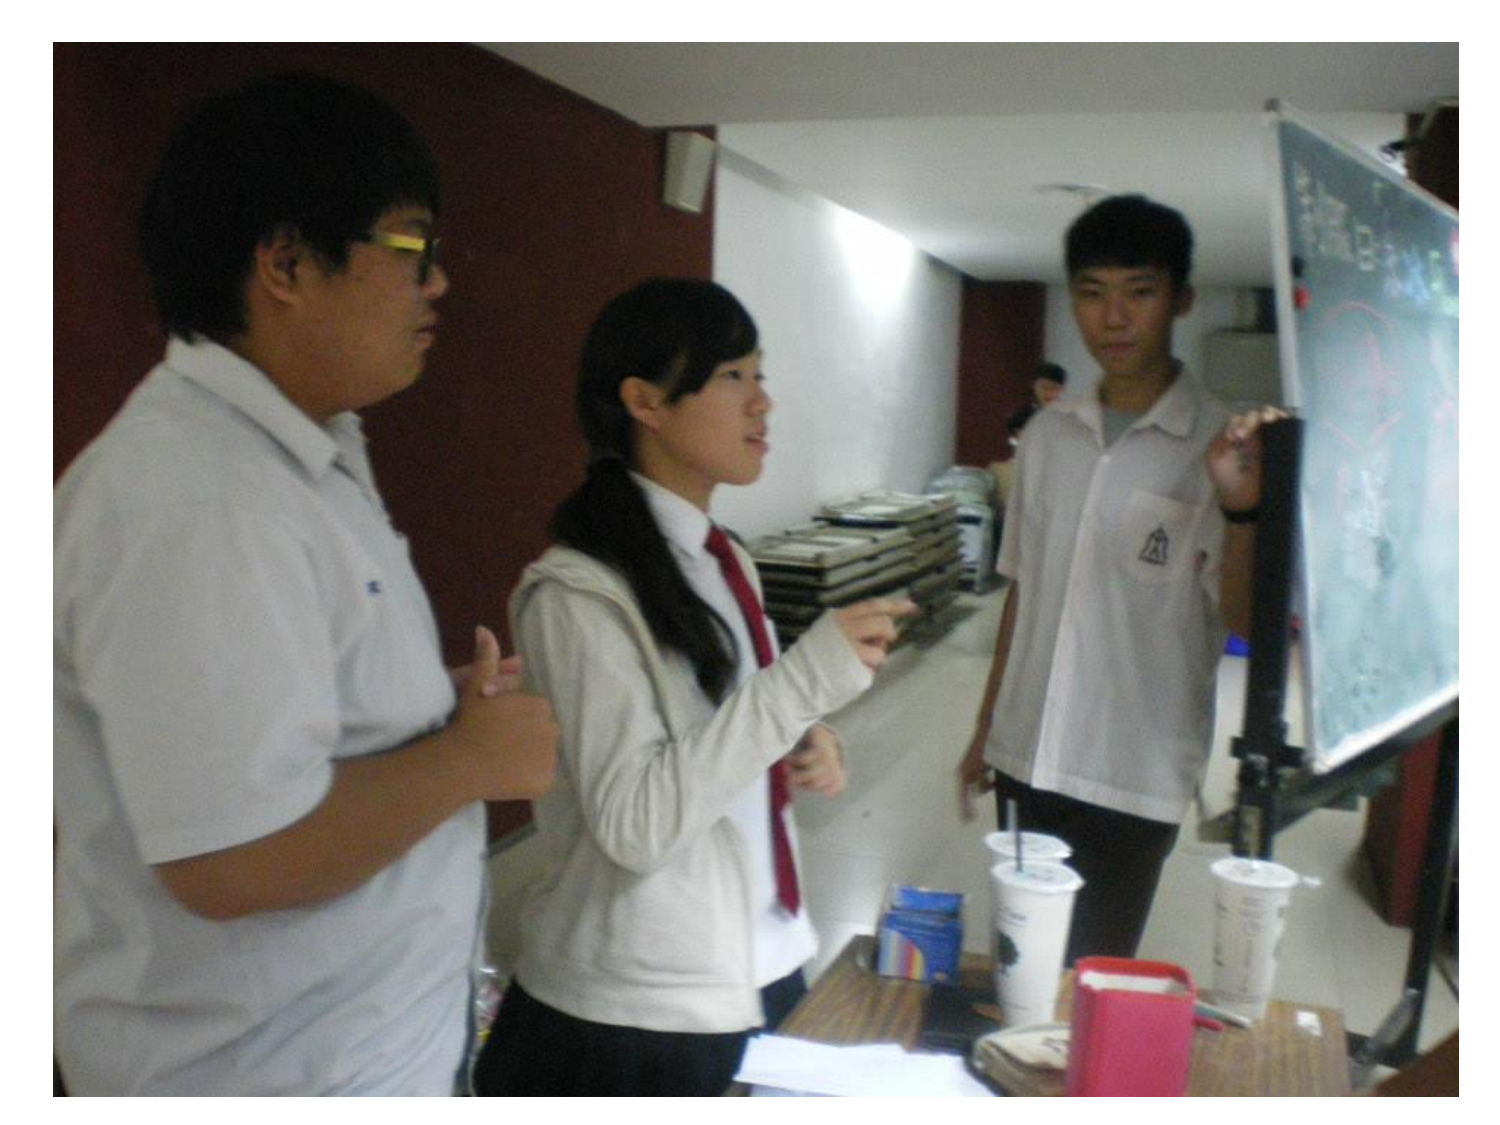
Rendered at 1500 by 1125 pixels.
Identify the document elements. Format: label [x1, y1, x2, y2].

picture [53, 42, 1459, 1097]
